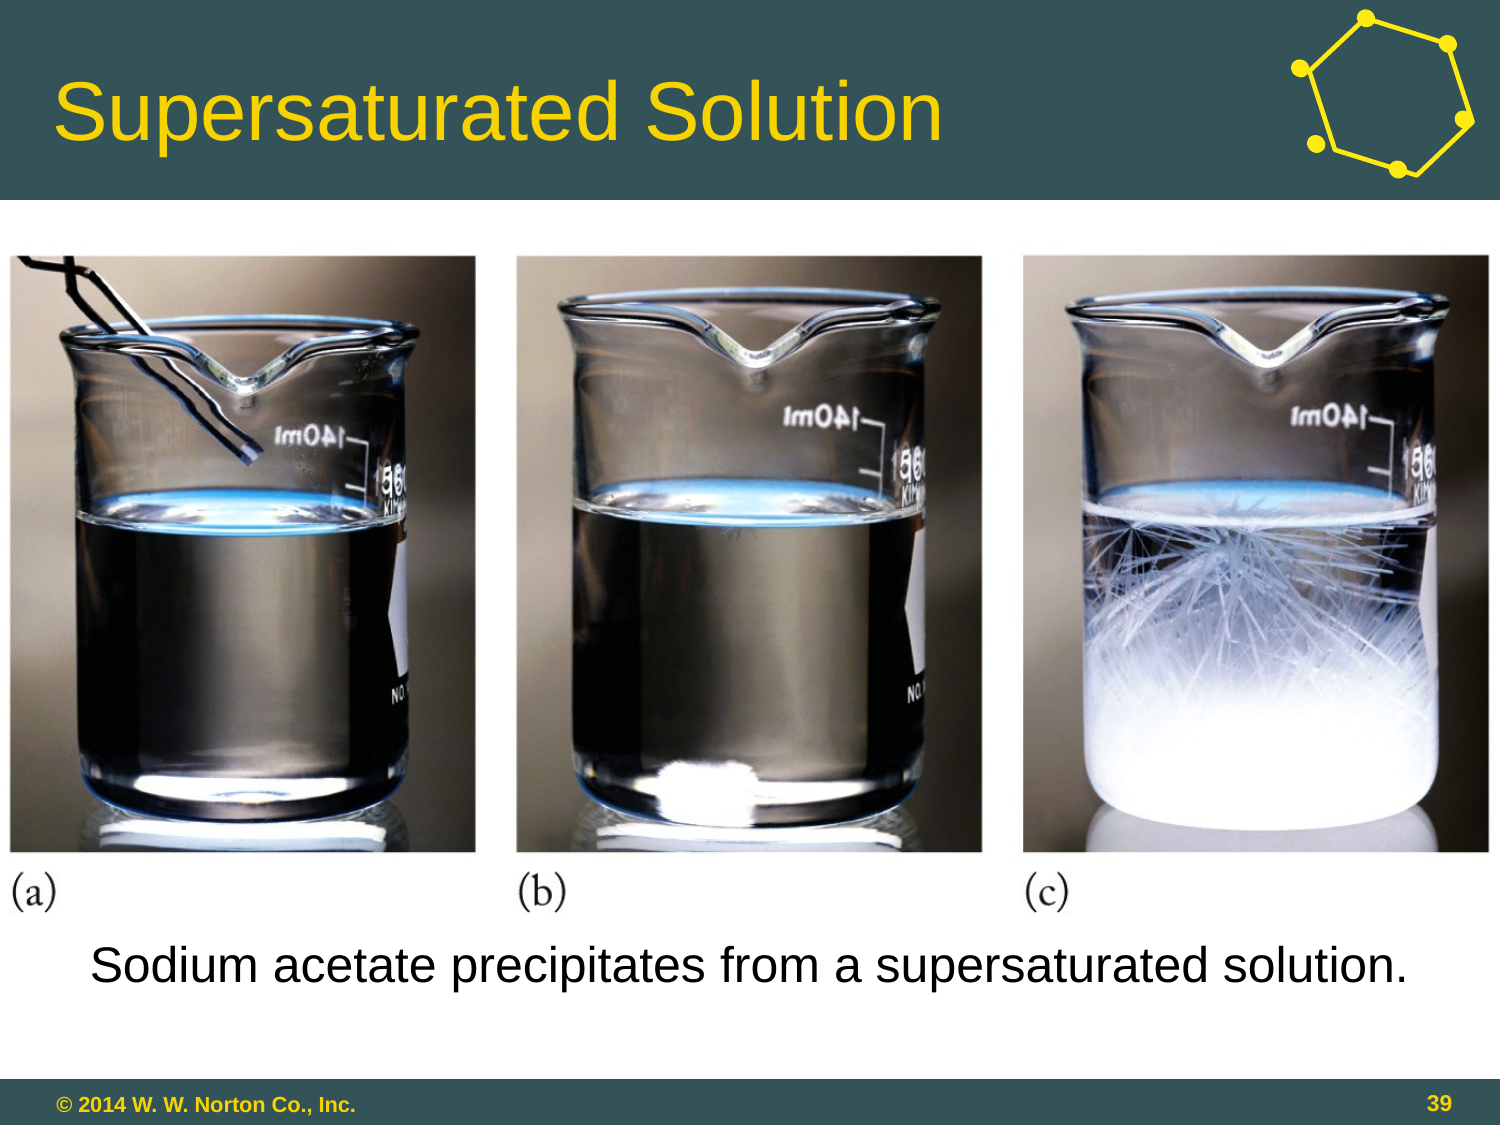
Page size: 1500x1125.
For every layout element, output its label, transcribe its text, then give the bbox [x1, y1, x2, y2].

text_box Sodium acetate precipitates from a supersaturated solution. [74, 925, 1447, 1000]
slide_number <number> [1408, 1085, 1468, 1120]
title Supersaturated Solution [37, 19, 1118, 195]
picture [0, 245, 1500, 925]
